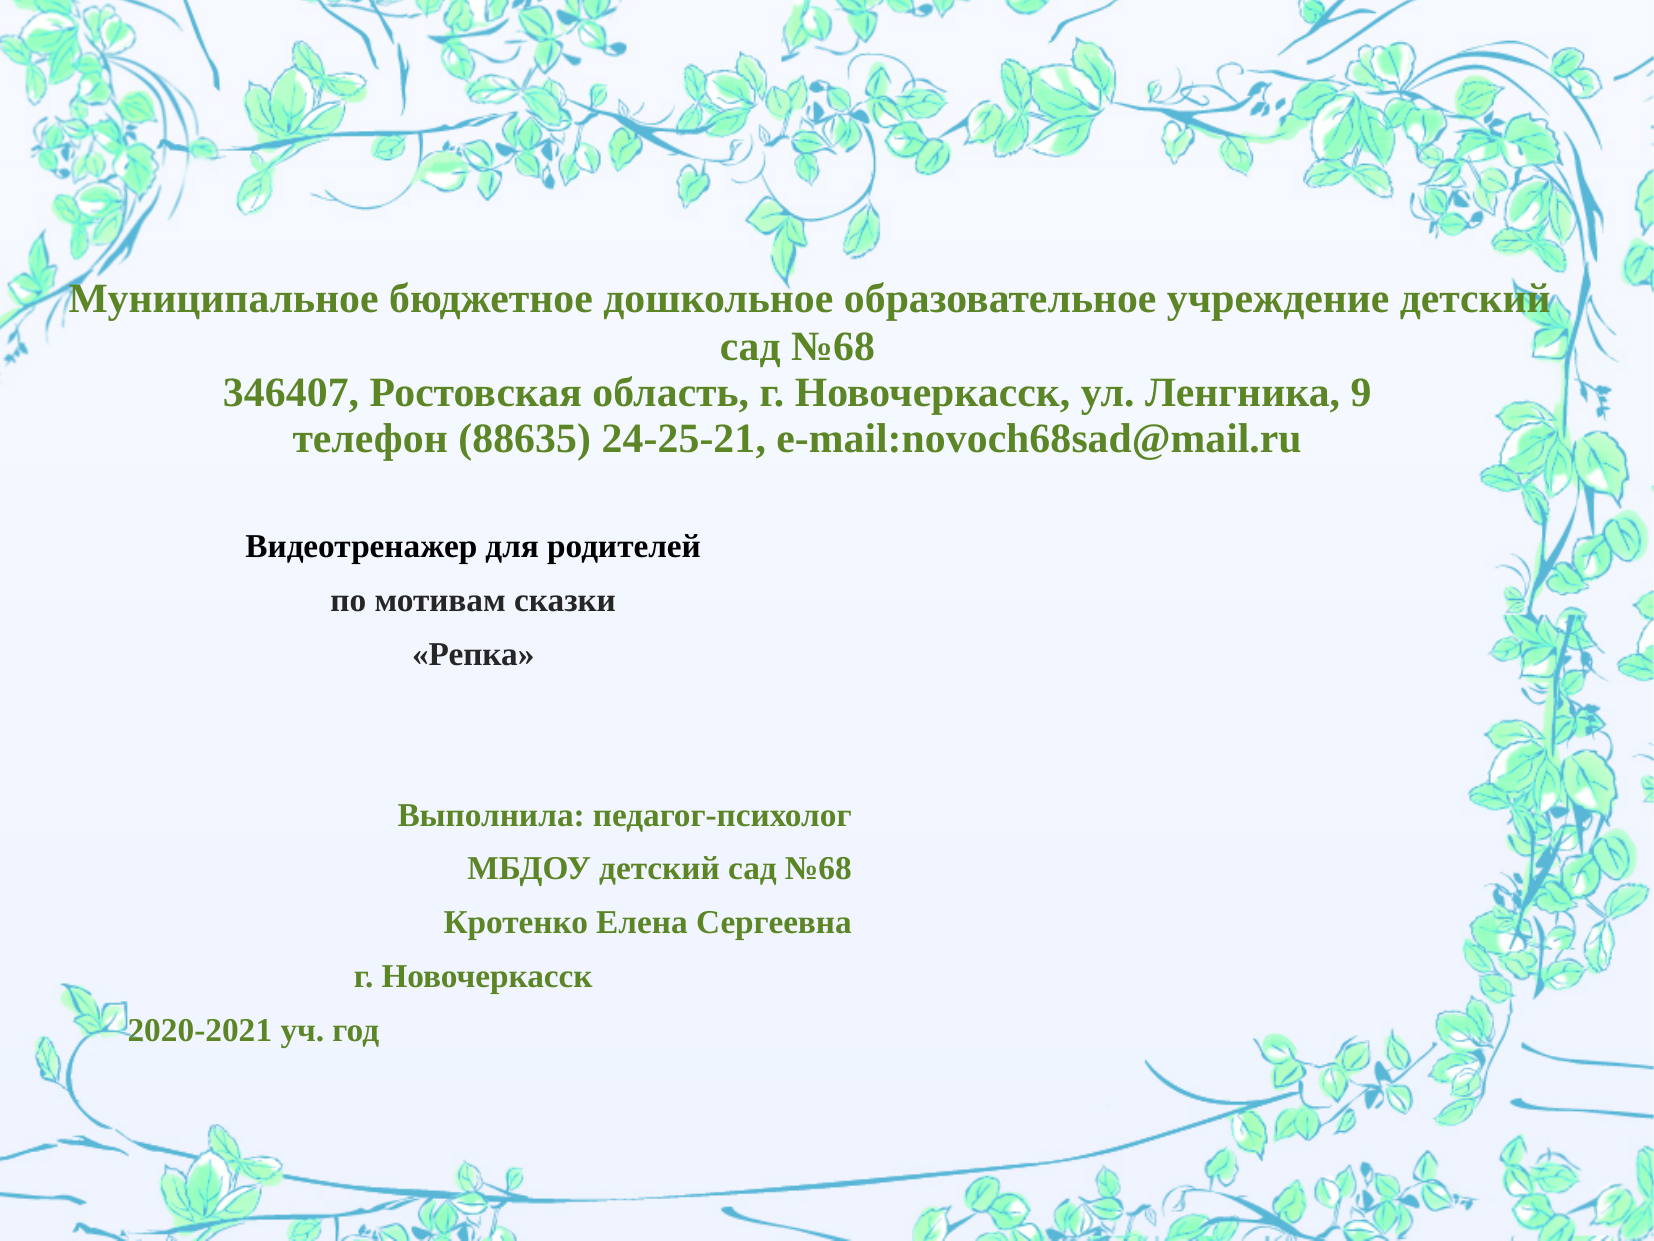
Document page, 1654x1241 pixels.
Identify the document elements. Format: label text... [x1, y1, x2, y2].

text_box Муниципальное бюджетное дошкольное образовательное учреждение детский сад №68 346407, Ростовская область, г. Новочеркасск, ул. Ленгника, 9 телефон (88635) 24-25-21, e-mail:novoch68sad@mail.ru [0, 260, 1596, 541]
text_box Видеотренажер для родителей по мотивам сказки «Репка» Выполнила: педагог-психолог МБДОУ детский сад №68 Кротенко Елена Сергеевна г. Новочеркасск 2020-2021 уч. год [79, 541, 1465, 1172]
